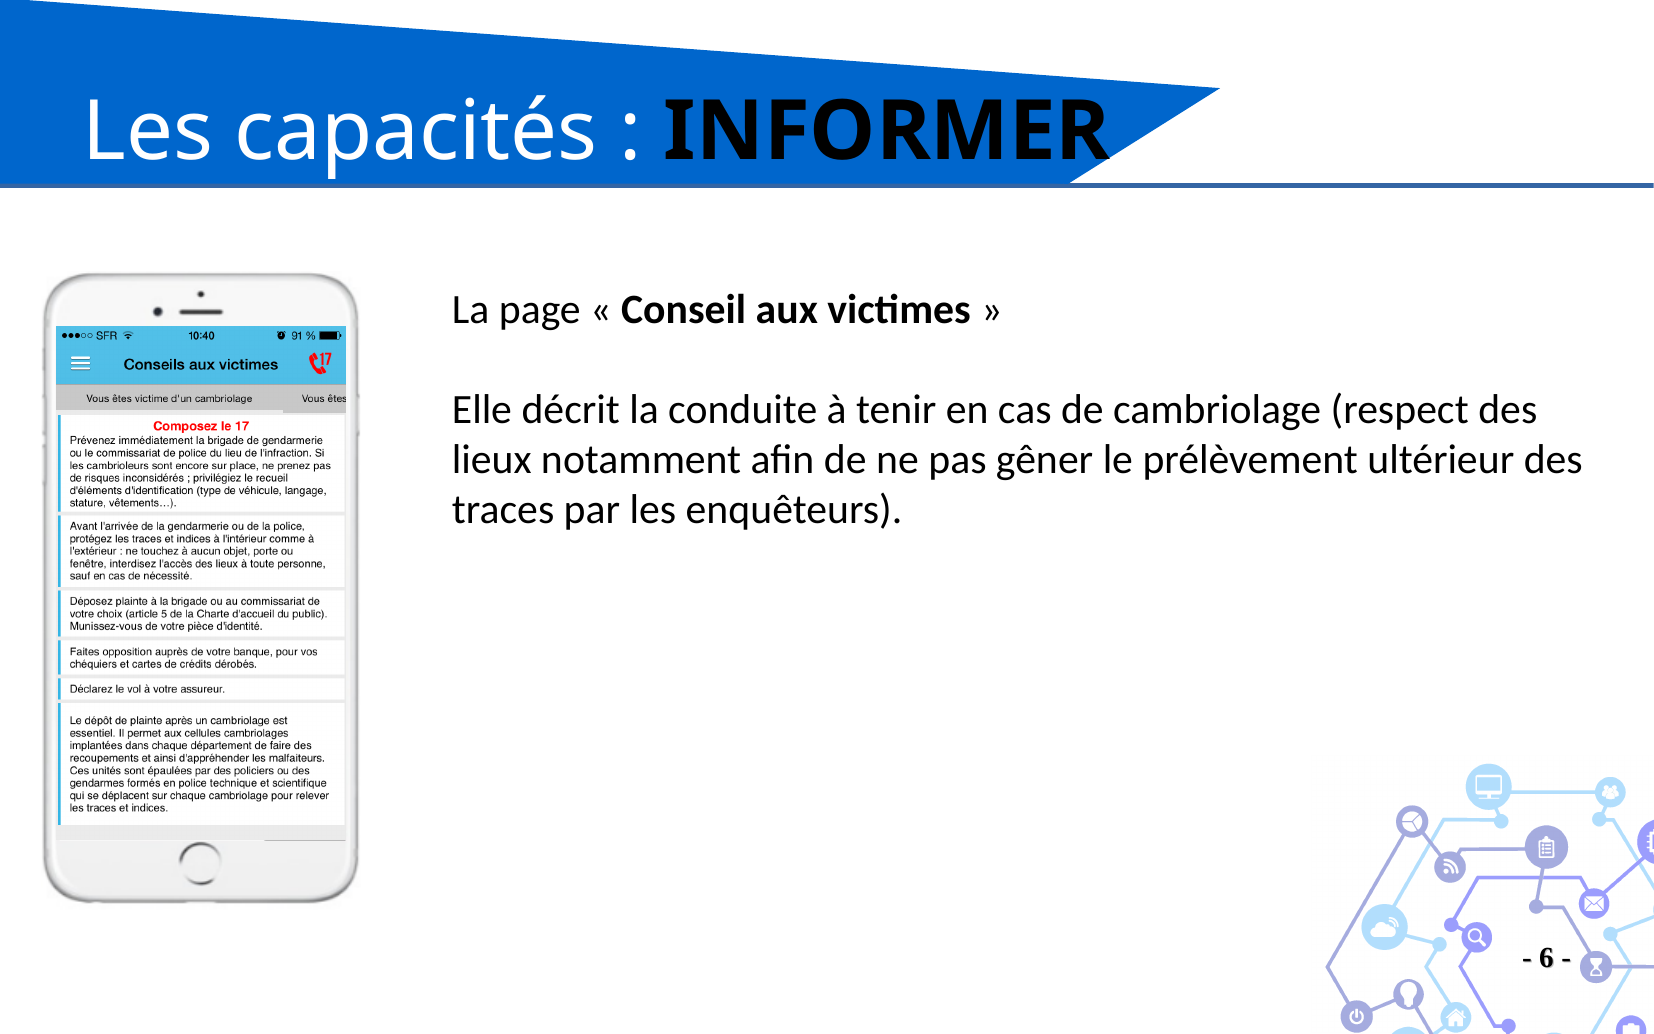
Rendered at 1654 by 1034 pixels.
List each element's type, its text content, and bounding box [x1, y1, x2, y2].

picture [41, 271, 361, 910]
title Les capacités : INFORMER [82, 41, 1571, 214]
text_box La page « Conseil aux victimes » Elle décrit la conduite à tenir en cas de cambriolage (respect des lieux notamment afin de ne pas gêner le prélèvement ultérieur des traces par les enquêteurs). [437, 274, 1619, 590]
